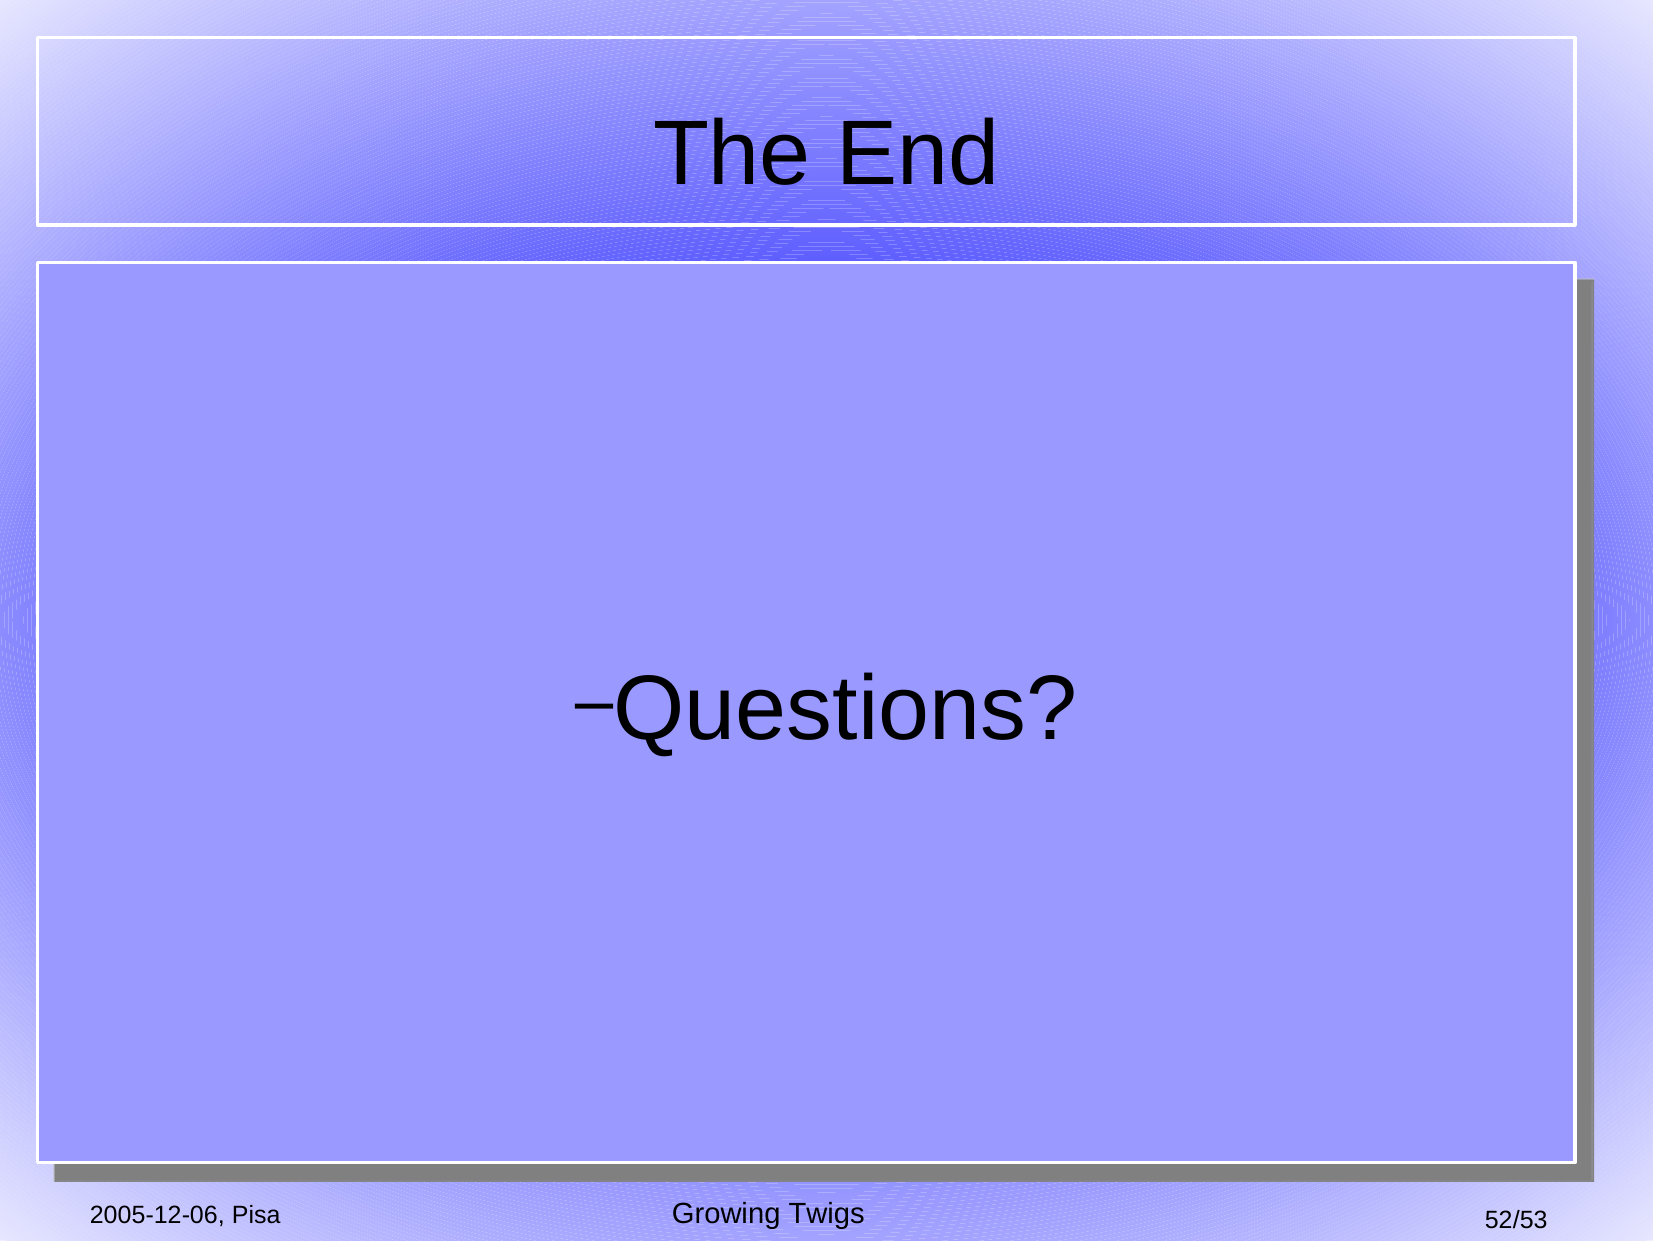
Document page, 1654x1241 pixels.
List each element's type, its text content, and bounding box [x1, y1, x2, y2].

title The End [82, 49, 1571, 257]
subtitle Questions? [82, 290, 1571, 1126]
